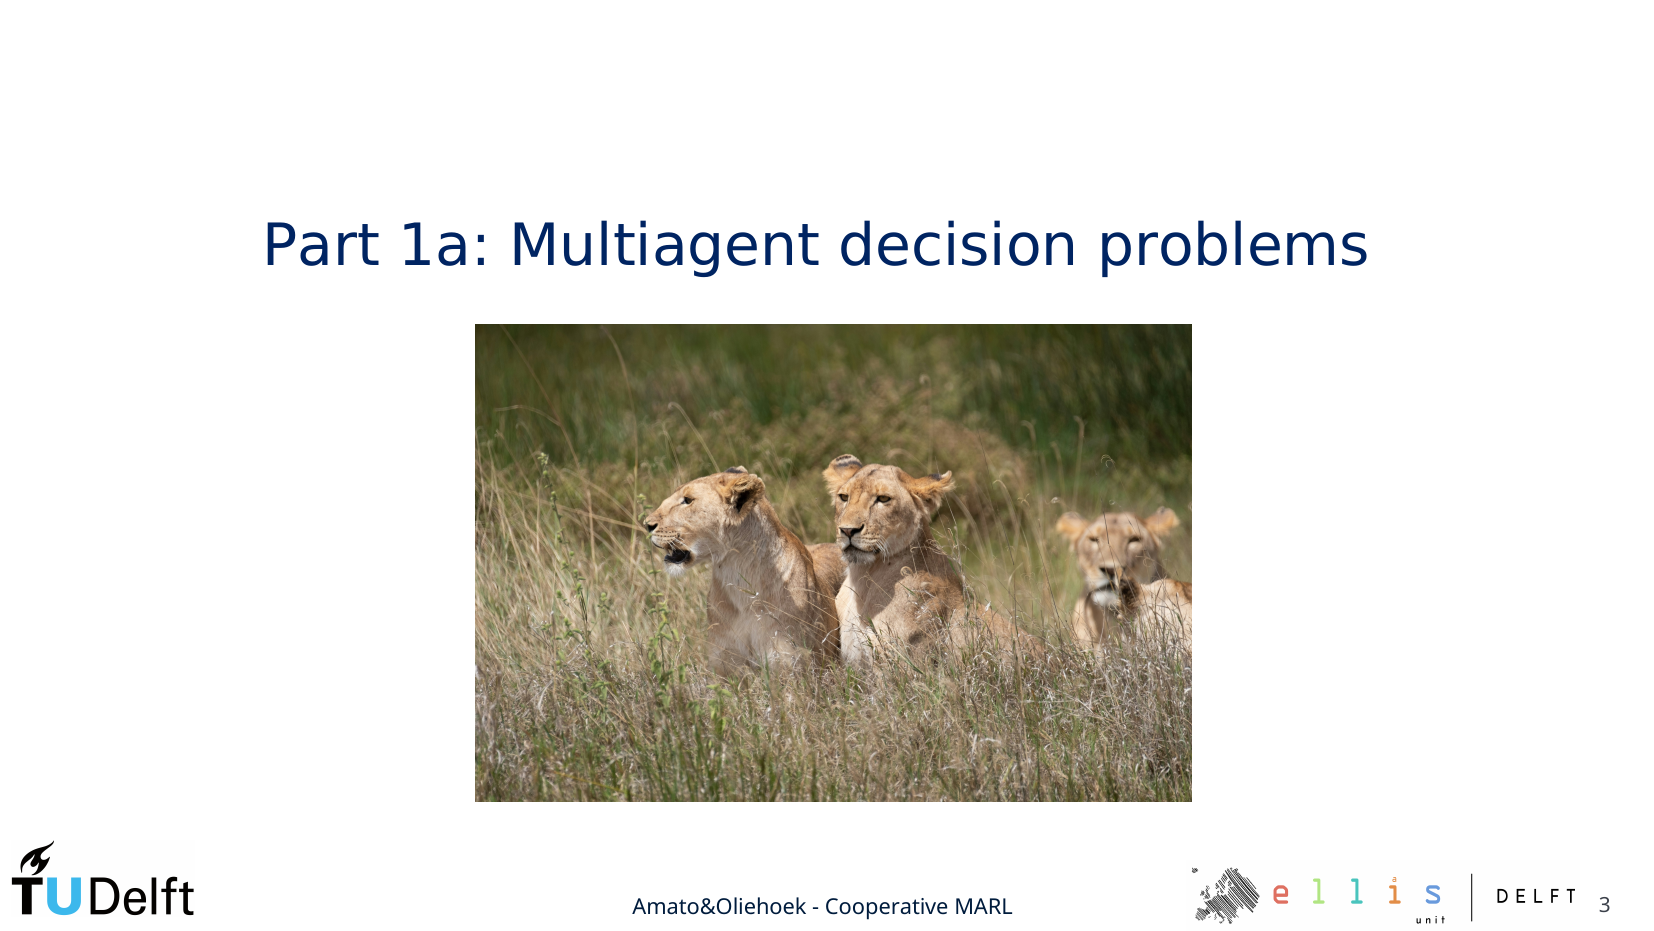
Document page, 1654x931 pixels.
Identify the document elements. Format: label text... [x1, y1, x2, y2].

subtitle Part 1a: Multiagent decision problems [63, 12, 1571, 473]
picture [1186, 860, 1580, 931]
picture [11, 840, 195, 917]
picture [475, 324, 1192, 802]
